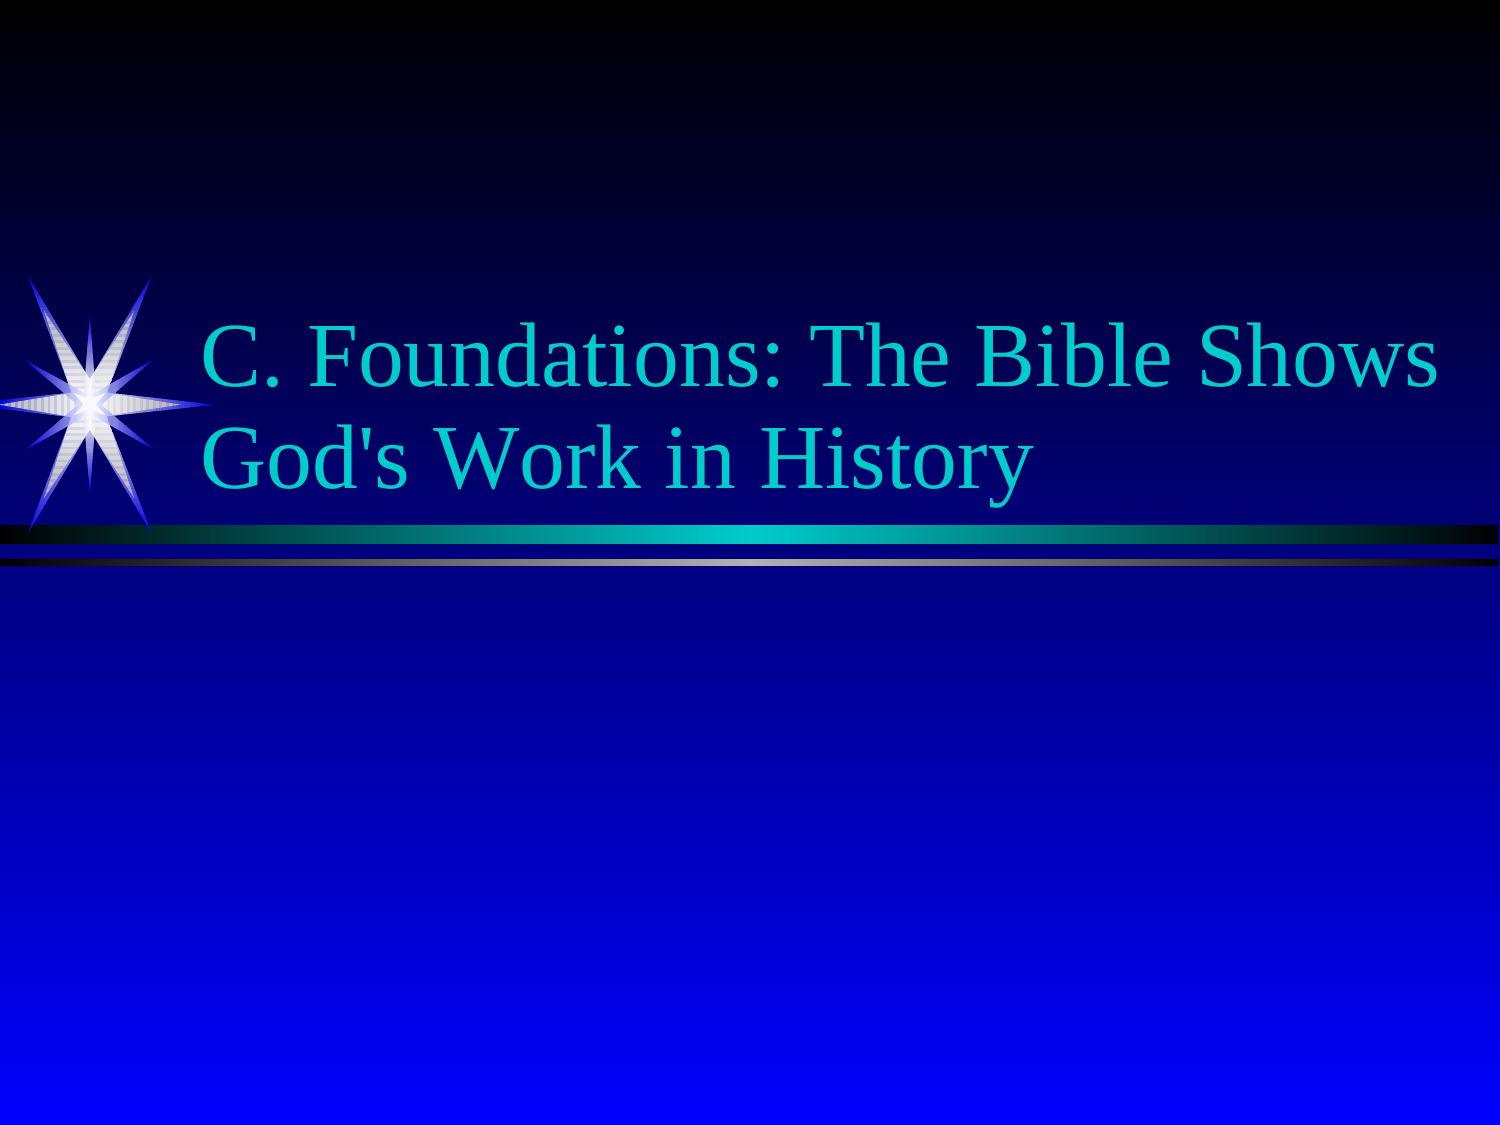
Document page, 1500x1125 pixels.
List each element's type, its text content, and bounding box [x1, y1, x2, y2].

title C. Foundations: The Bible Shows God's Work in History [200, 304, 1476, 508]
